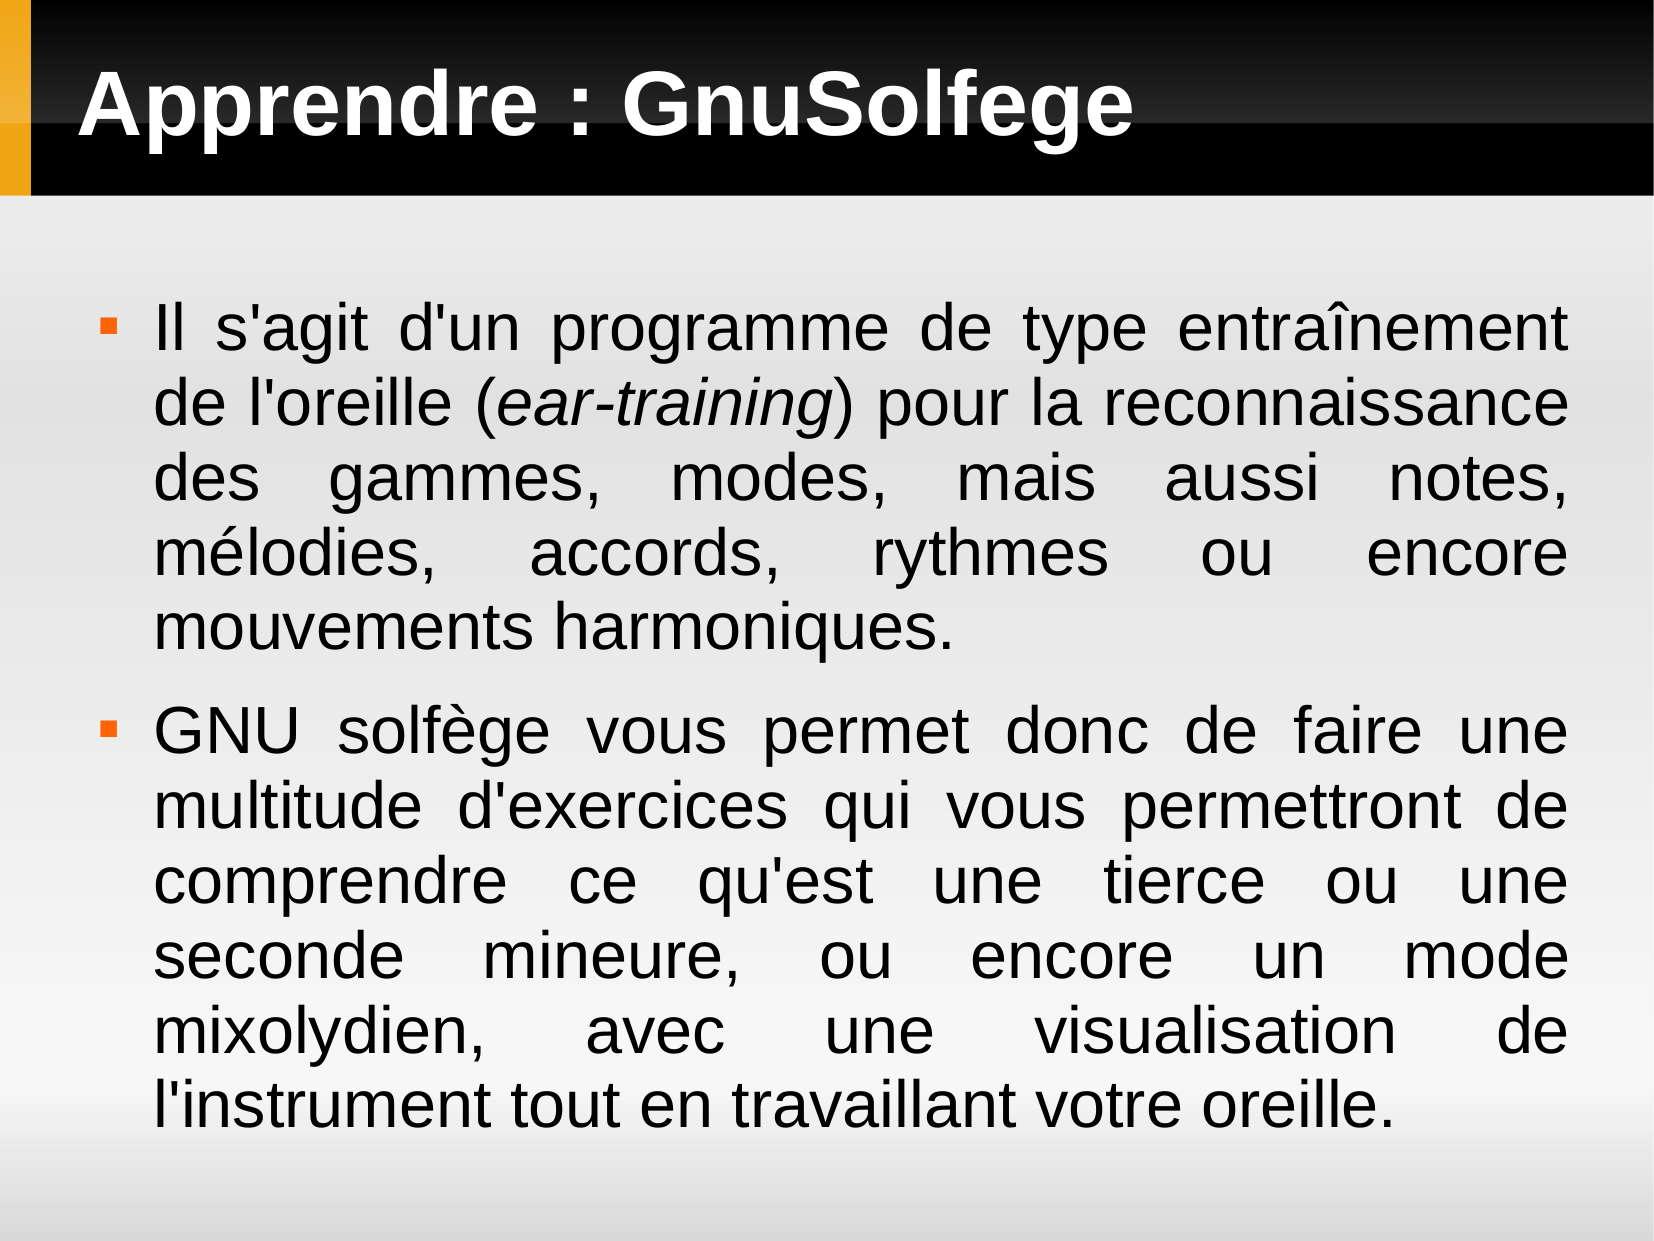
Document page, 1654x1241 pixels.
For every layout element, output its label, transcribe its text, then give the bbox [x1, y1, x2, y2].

list Il s'agit d'un programme de type entraînement de l'oreille (ear-training) pour la reconnaissance des gammes, modes, mais aussi notes, mélodies, accords, rythmes ou encore mouvements harmoniques. GNU solfège vous permet donc de faire une multitude d'exercices qui vous permettront de comprendre ce qu'est une tierce ou une seconde mineure, ou encore un mode mixolydien, avec une visualisation de l'instrument tout en travaillant votre oreille. [82, 290, 1571, 1143]
title Apprendre : GnuSolfege [76, 0, 1565, 208]
picture [0, 0, 1654, 1241]
